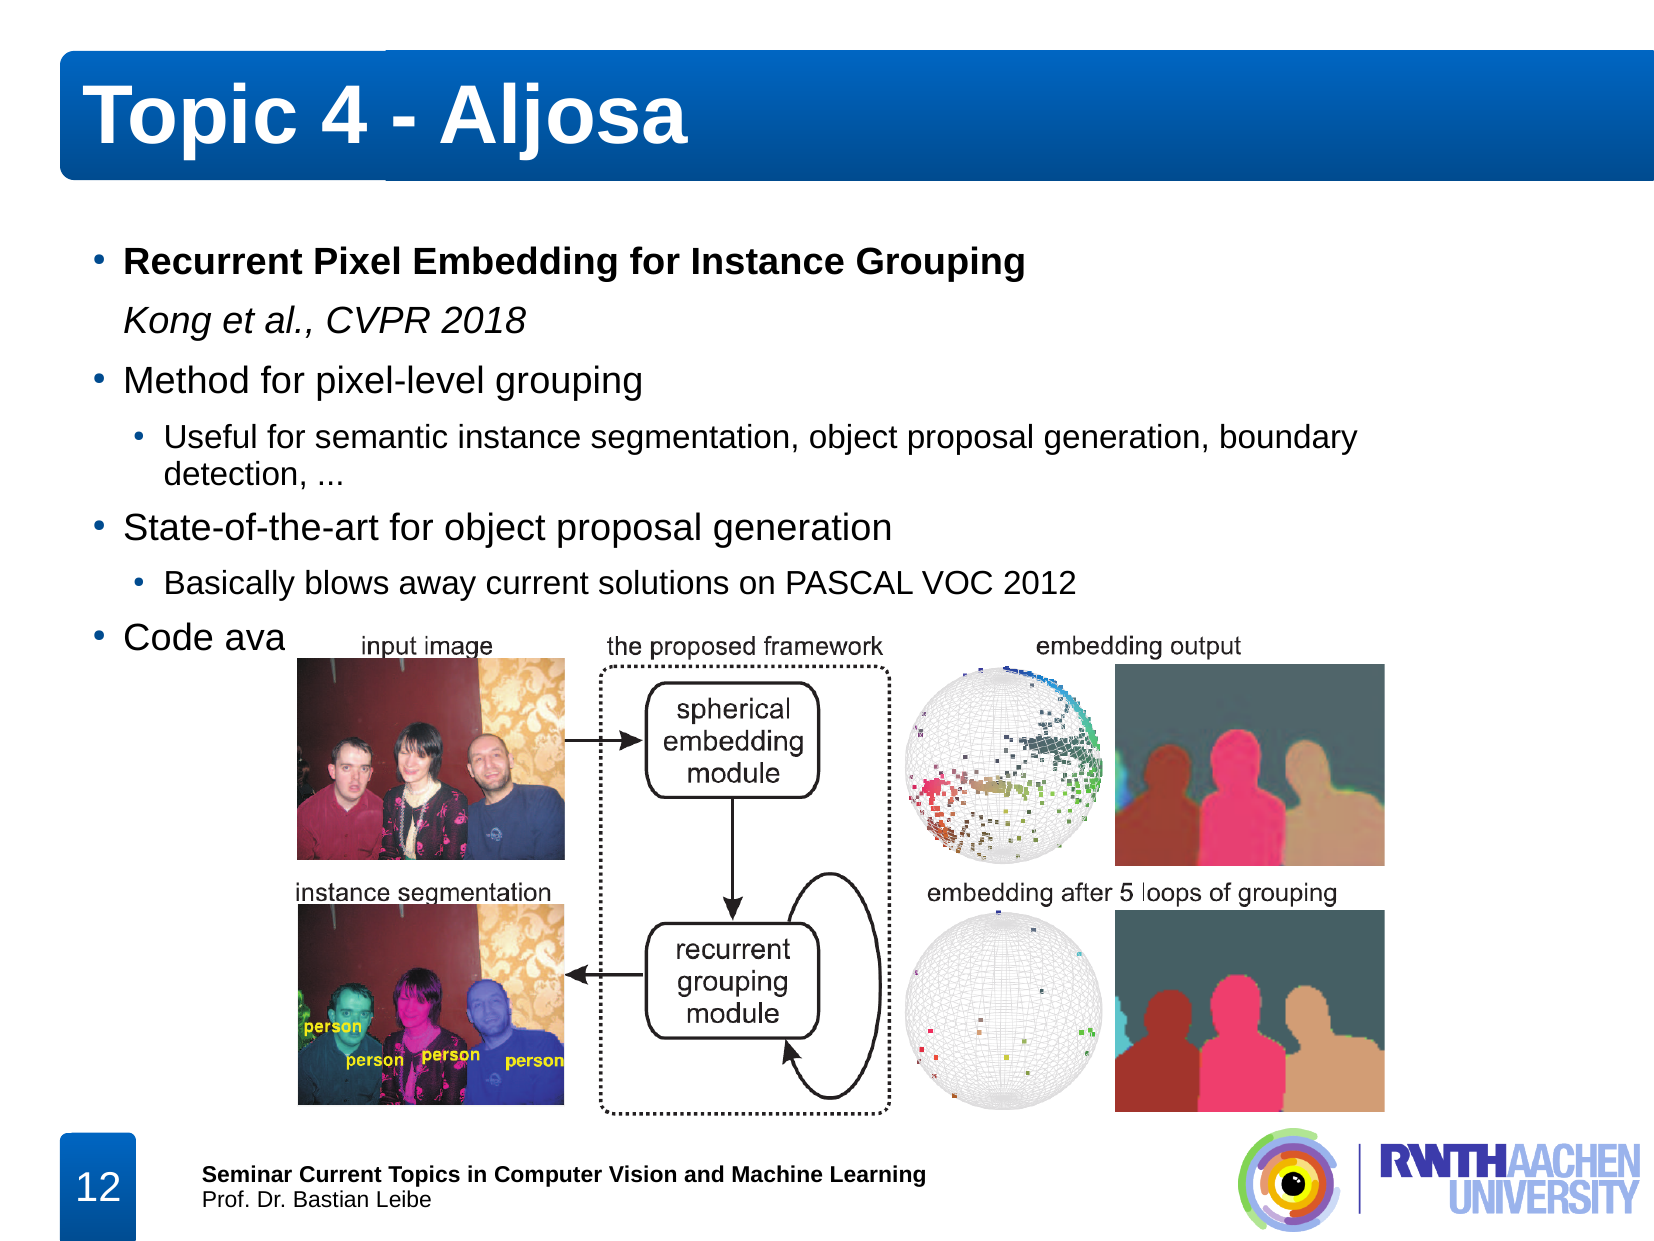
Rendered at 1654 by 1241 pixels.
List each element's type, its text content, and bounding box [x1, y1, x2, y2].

title Topic 4 - Aljosa [82, 61, 1571, 168]
picture [285, 614, 1399, 1127]
picture [1238, 1128, 1640, 1232]
list Recurrent Pixel Embedding for Instance Grouping Kong et al., CVPR 2018 Method for pixel-level grouping Useful for semantic instance segmentation, object proposal generation, boundary detection, ... State-of-the-art for object proposal generation Basically blows away current solutions on PASCAL VOC 2012 Code available [82, 240, 1538, 661]
